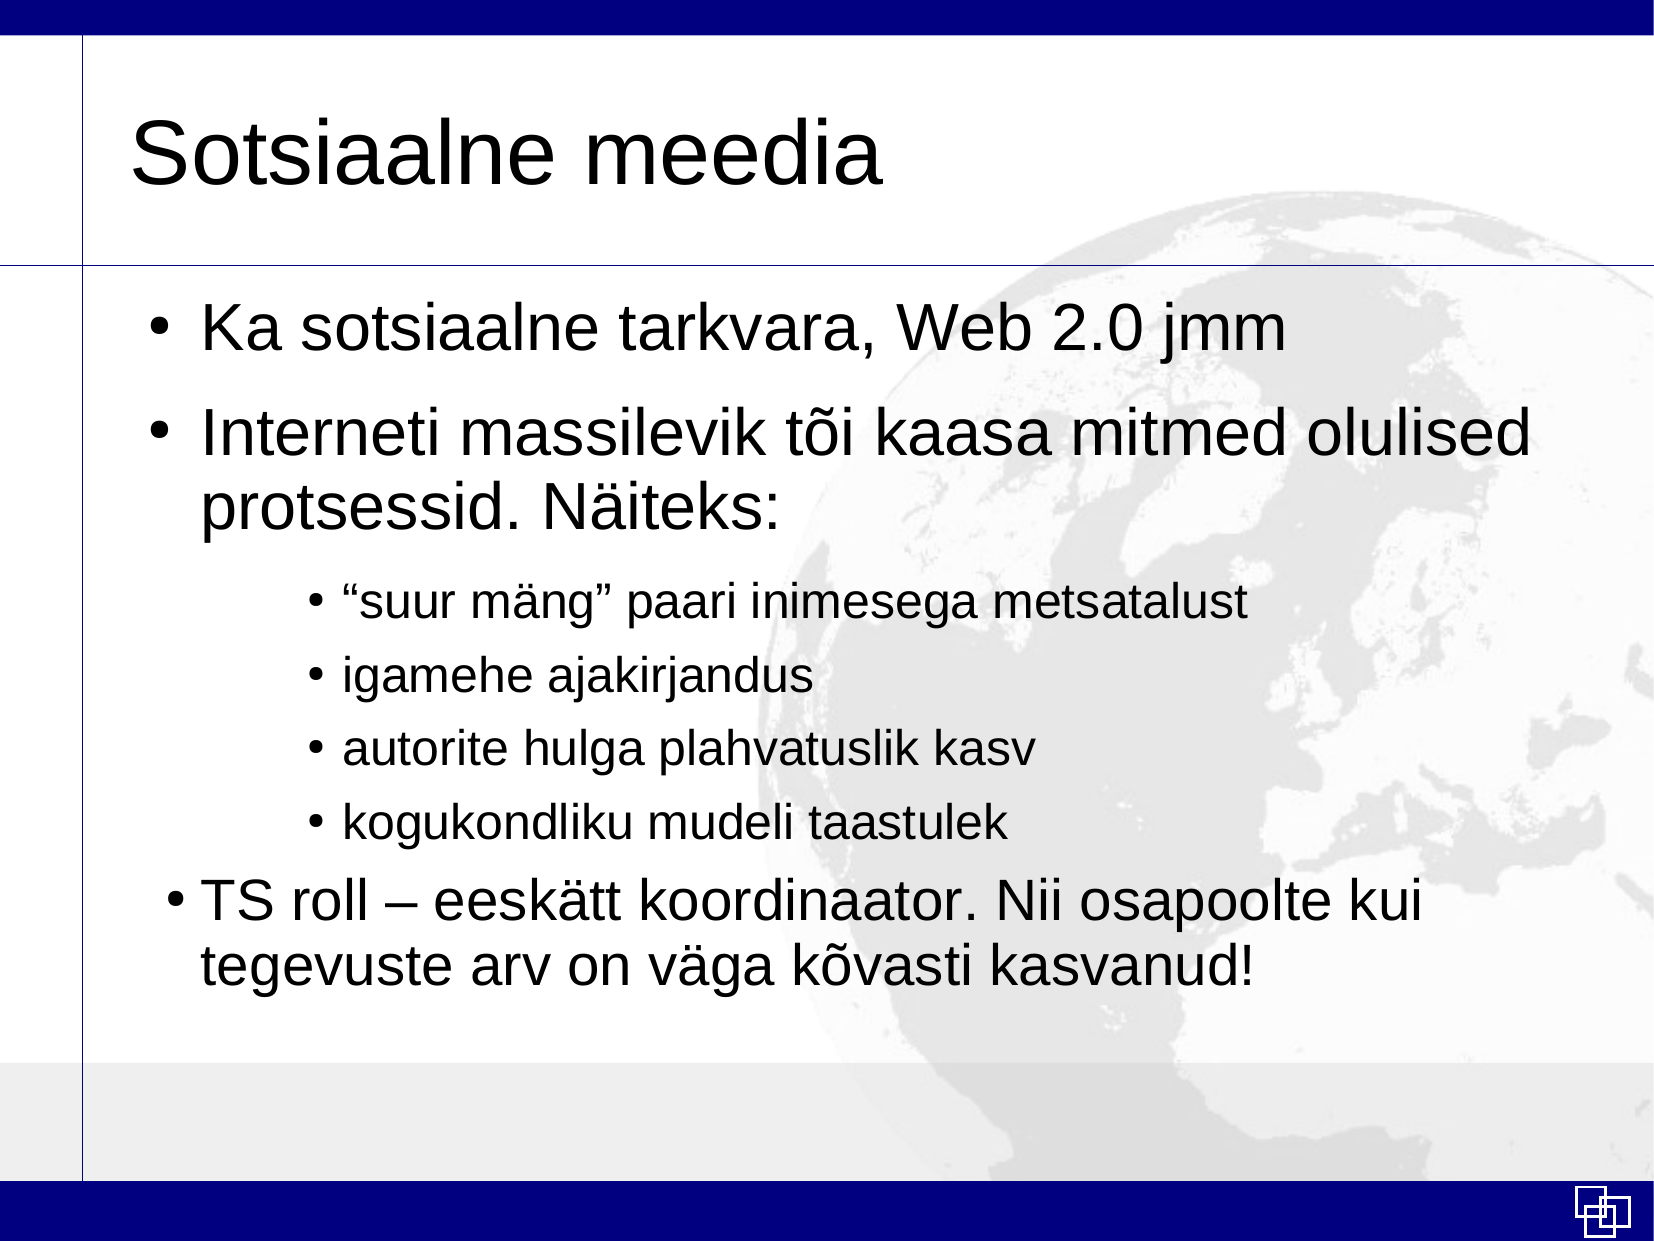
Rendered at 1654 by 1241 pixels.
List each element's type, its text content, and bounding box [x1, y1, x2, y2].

title Sotsiaalne meedia [129, 49, 1619, 257]
list Ka sotsiaalne tarkvara, Web 2.0 jmm Interneti massilevik tõi kaasa mitmed olulised protsessid. Näiteks: “suur mäng” paari inimesega metsatalust igamehe ajakirjandus autorite hulga plahvatuslik kasv kogukondliku mudeli taastulek TS roll – eeskätt koordinaator. Nii osapoolte kui tegevuste arv on väga kõvasti kasvanud! [129, 290, 1619, 1109]
